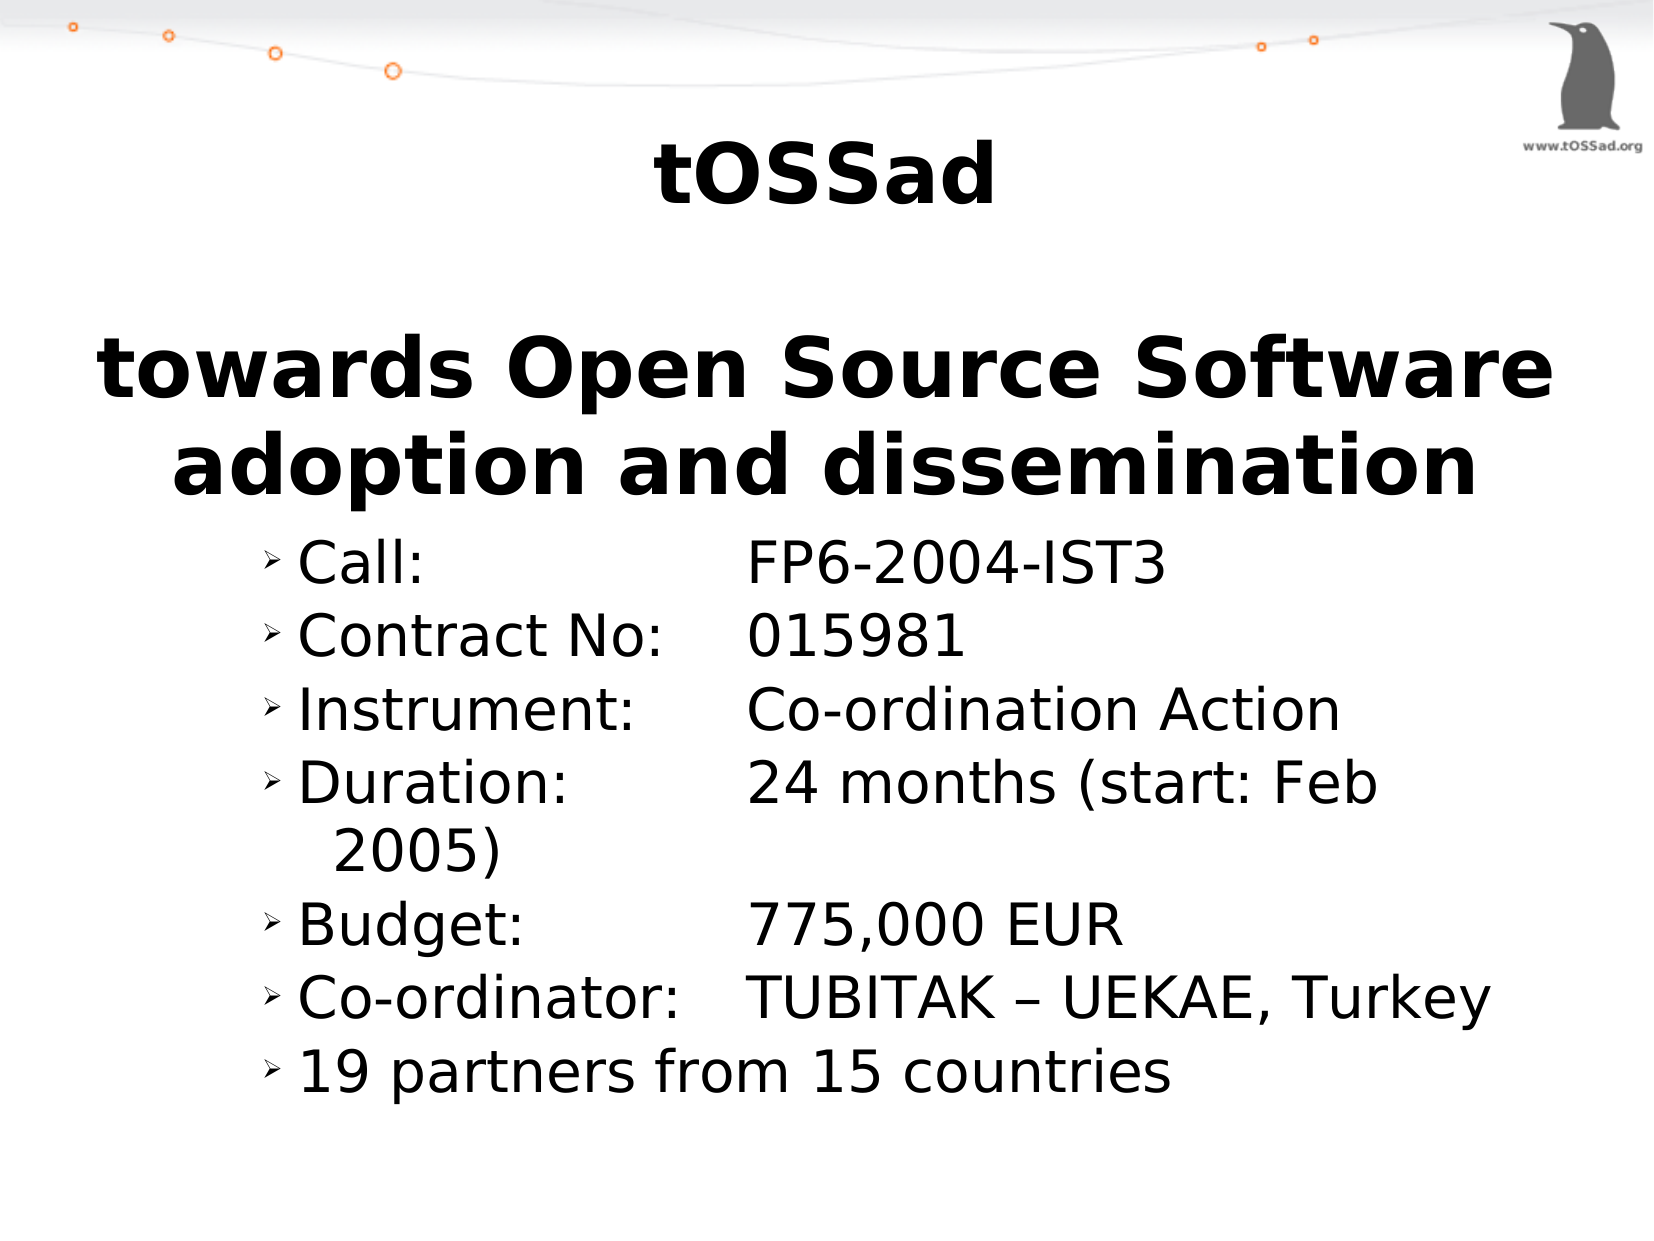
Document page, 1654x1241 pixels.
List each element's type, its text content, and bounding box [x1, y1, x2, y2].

subtitle Call: FP6-2004-IST3 Contract No: 015981 Instrument: Co-ordination Action Duration: 24 months (start: Feb 2005) Budget: 775,000 EUR Co-ordinator: TUBITAK – UEKAE, Turkey 19 partners from 15 countries [191, 562, 1534, 1073]
title tOSSad towards Open Source Software adoption and dissemination [92, 110, 1561, 531]
picture [0, 0, 1654, 157]
